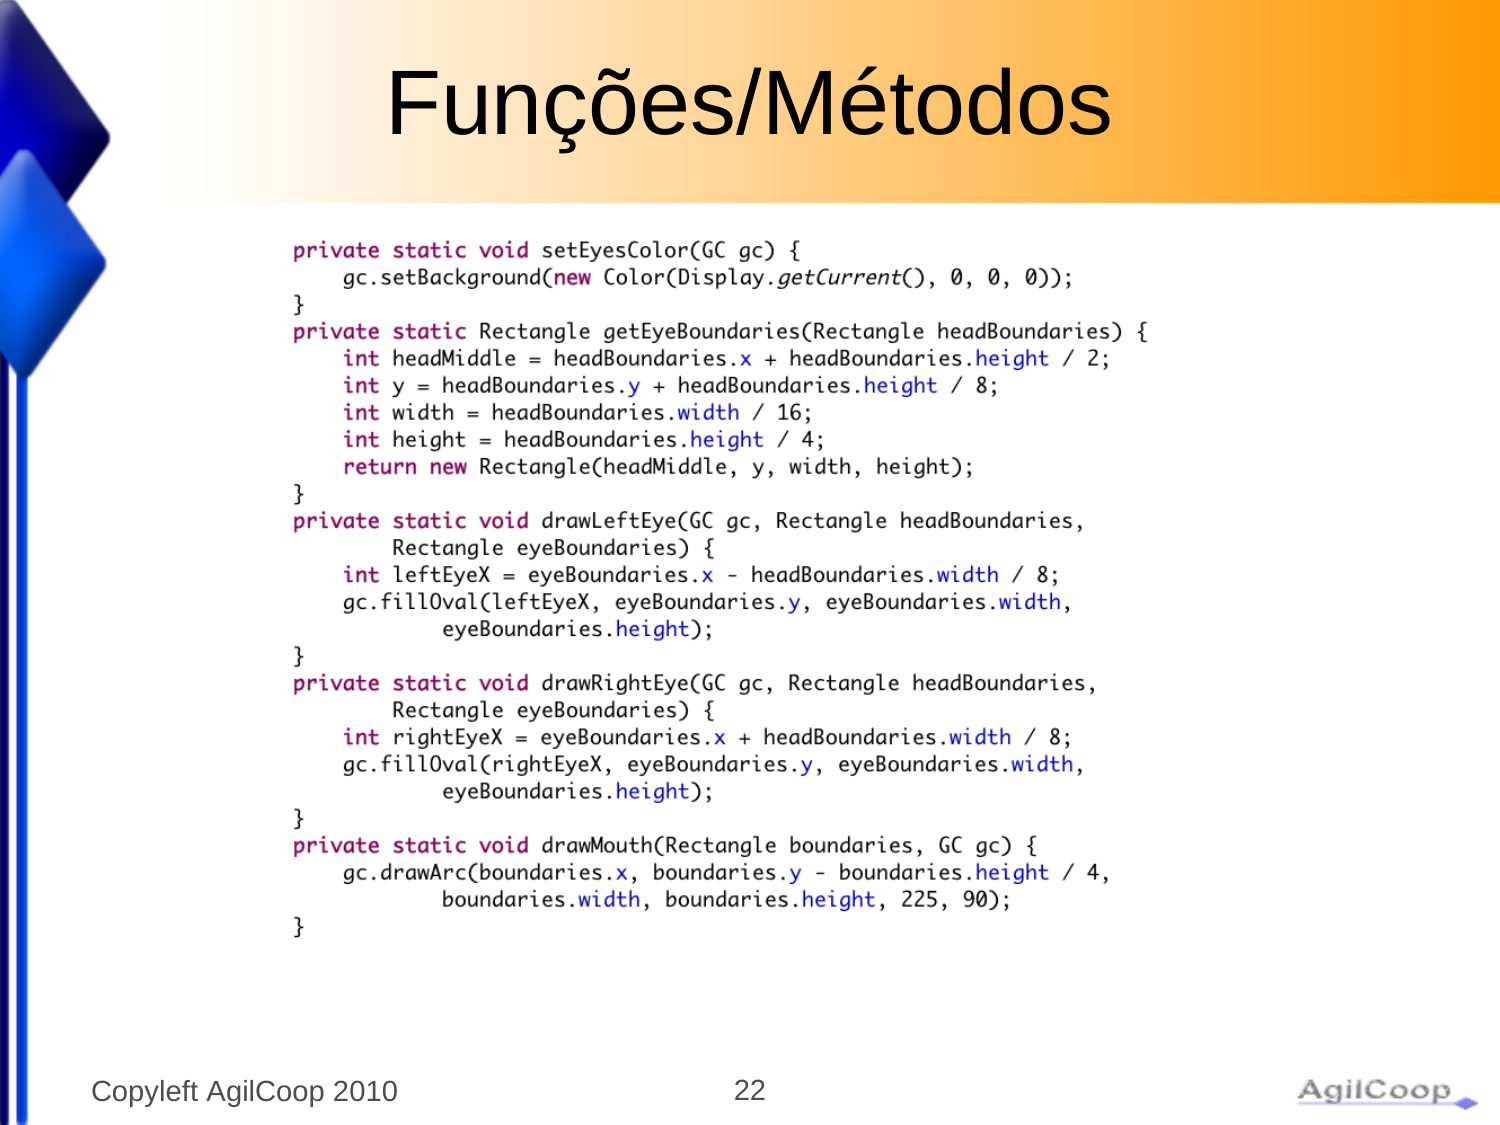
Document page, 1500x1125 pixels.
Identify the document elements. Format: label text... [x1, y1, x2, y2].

picture [0, 0, 1500, 1125]
list [112, 243, 1426, 1006]
title Funções/Métodos [75, 8, 1426, 197]
